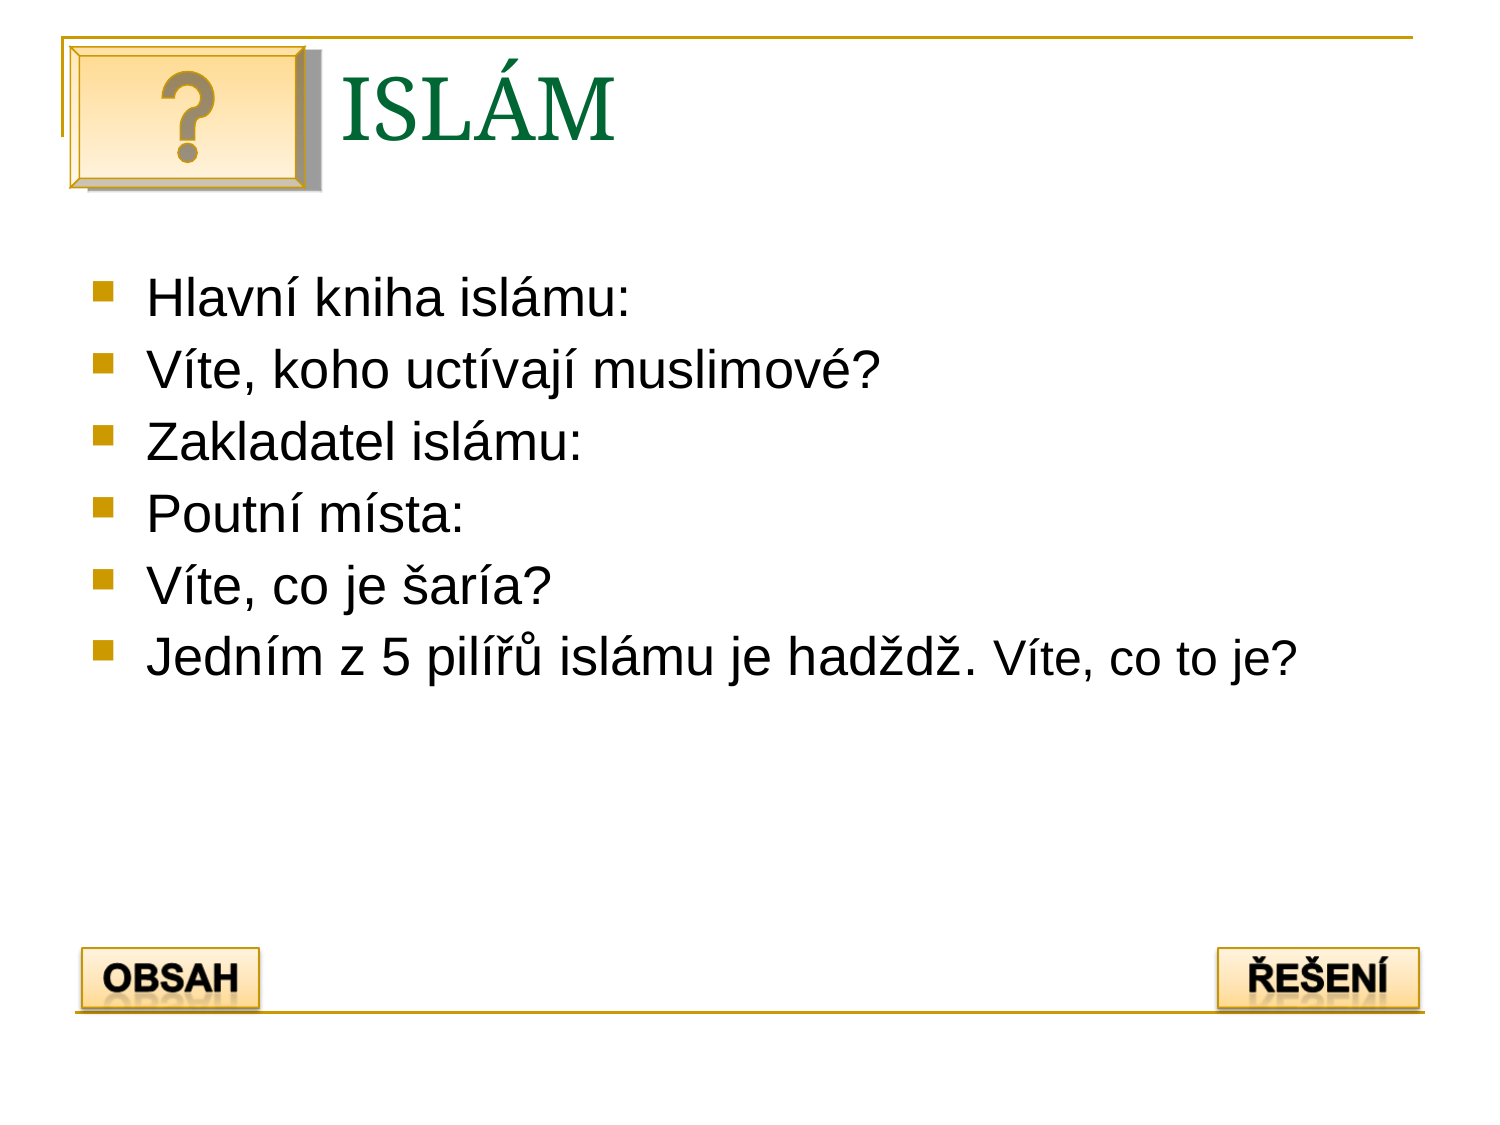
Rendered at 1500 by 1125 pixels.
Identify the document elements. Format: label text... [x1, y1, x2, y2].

title ISLÁM [75, 45, 1426, 233]
picture [69, 938, 272, 1055]
picture [1209, 938, 1428, 1056]
text_box [71, 46, 305, 188]
list Hlavní kniha islámu: Víte, koho uctívají muslimové? Zakladatel islámu: Poutní místa: Víte, co je šaría? Jedním z 5 pilířů islámu je hadždž. Víte, co to je? [74, 262, 1418, 762]
